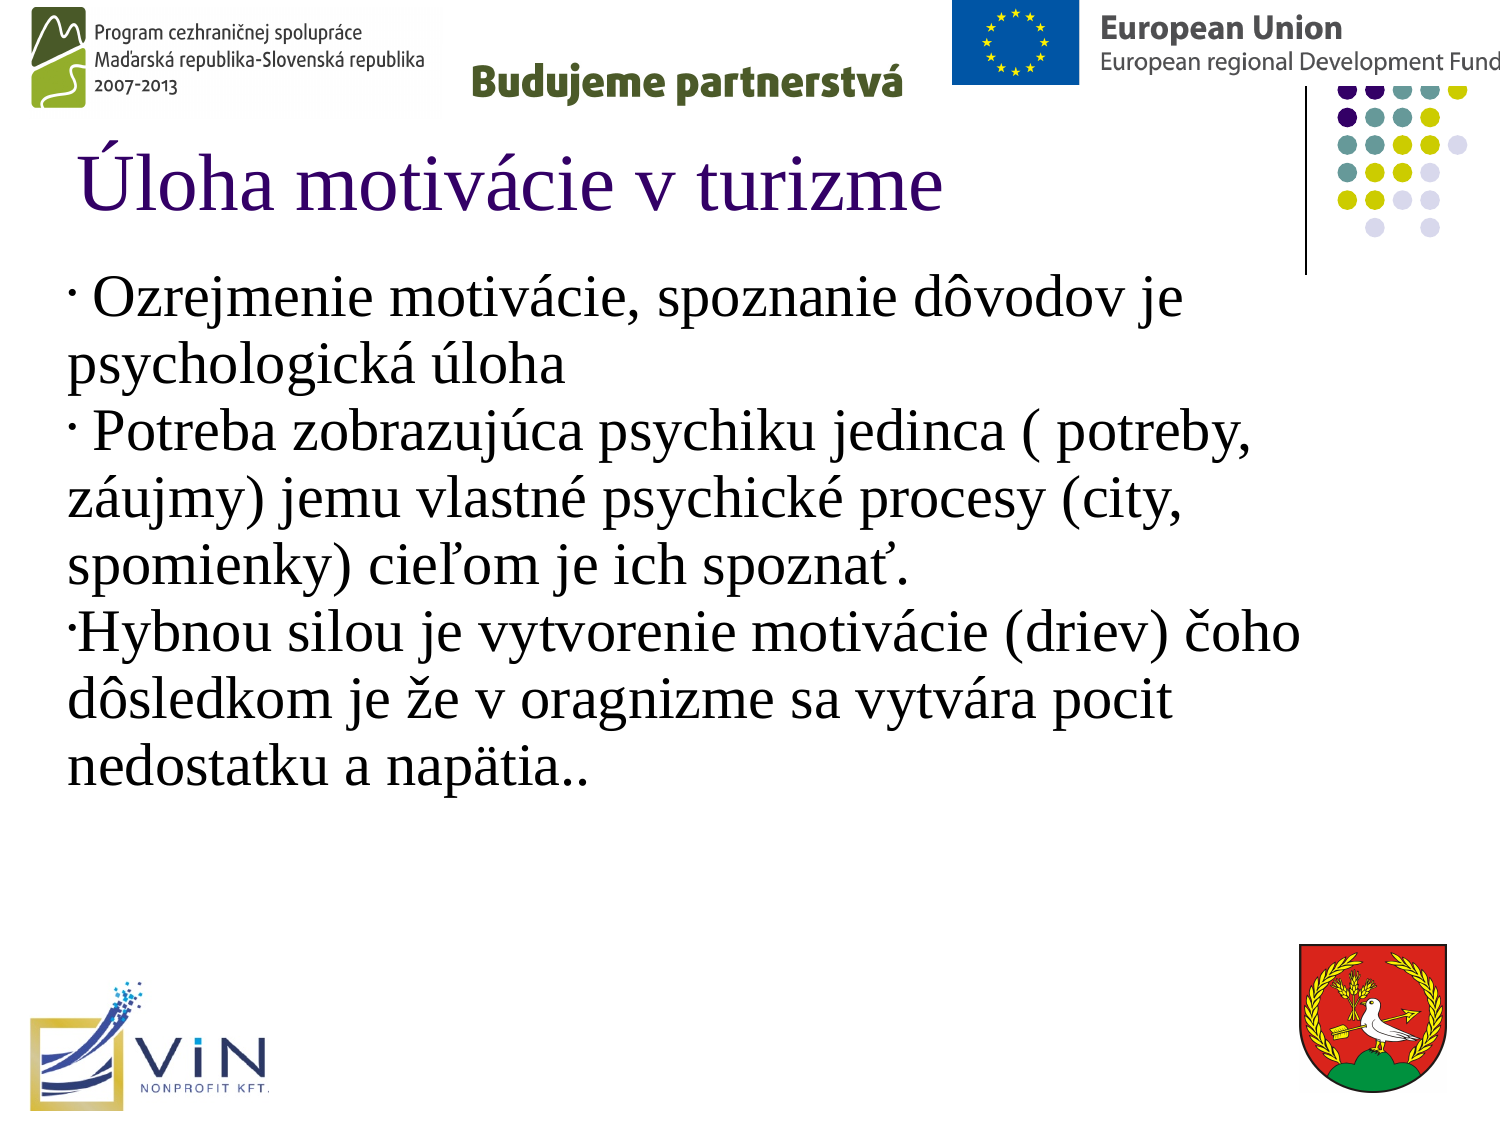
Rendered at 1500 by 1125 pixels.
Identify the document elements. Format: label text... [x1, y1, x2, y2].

picture [7, 980, 269, 1111]
picture [29, 7, 944, 119]
text_box Ozrejmenie motivácie, spoznanie dôvodov je psychologická úloha Potreba zobrazujúca psychiku jedinca ( potreby, záujmy) jemu vlastné psychické procesy (city, spomienky) cieľom je ich spoznať. Hybnou silou je vytvorenie motivácie (driev) čoho dôsledkom je že v oragnizme sa vytvára pocit nedostatku a napätia.. [53, 255, 1459, 1003]
picture [952, 0, 1500, 87]
title Úloha motivácie v turizme [61, 118, 1300, 247]
picture [1299, 944, 1447, 1093]
